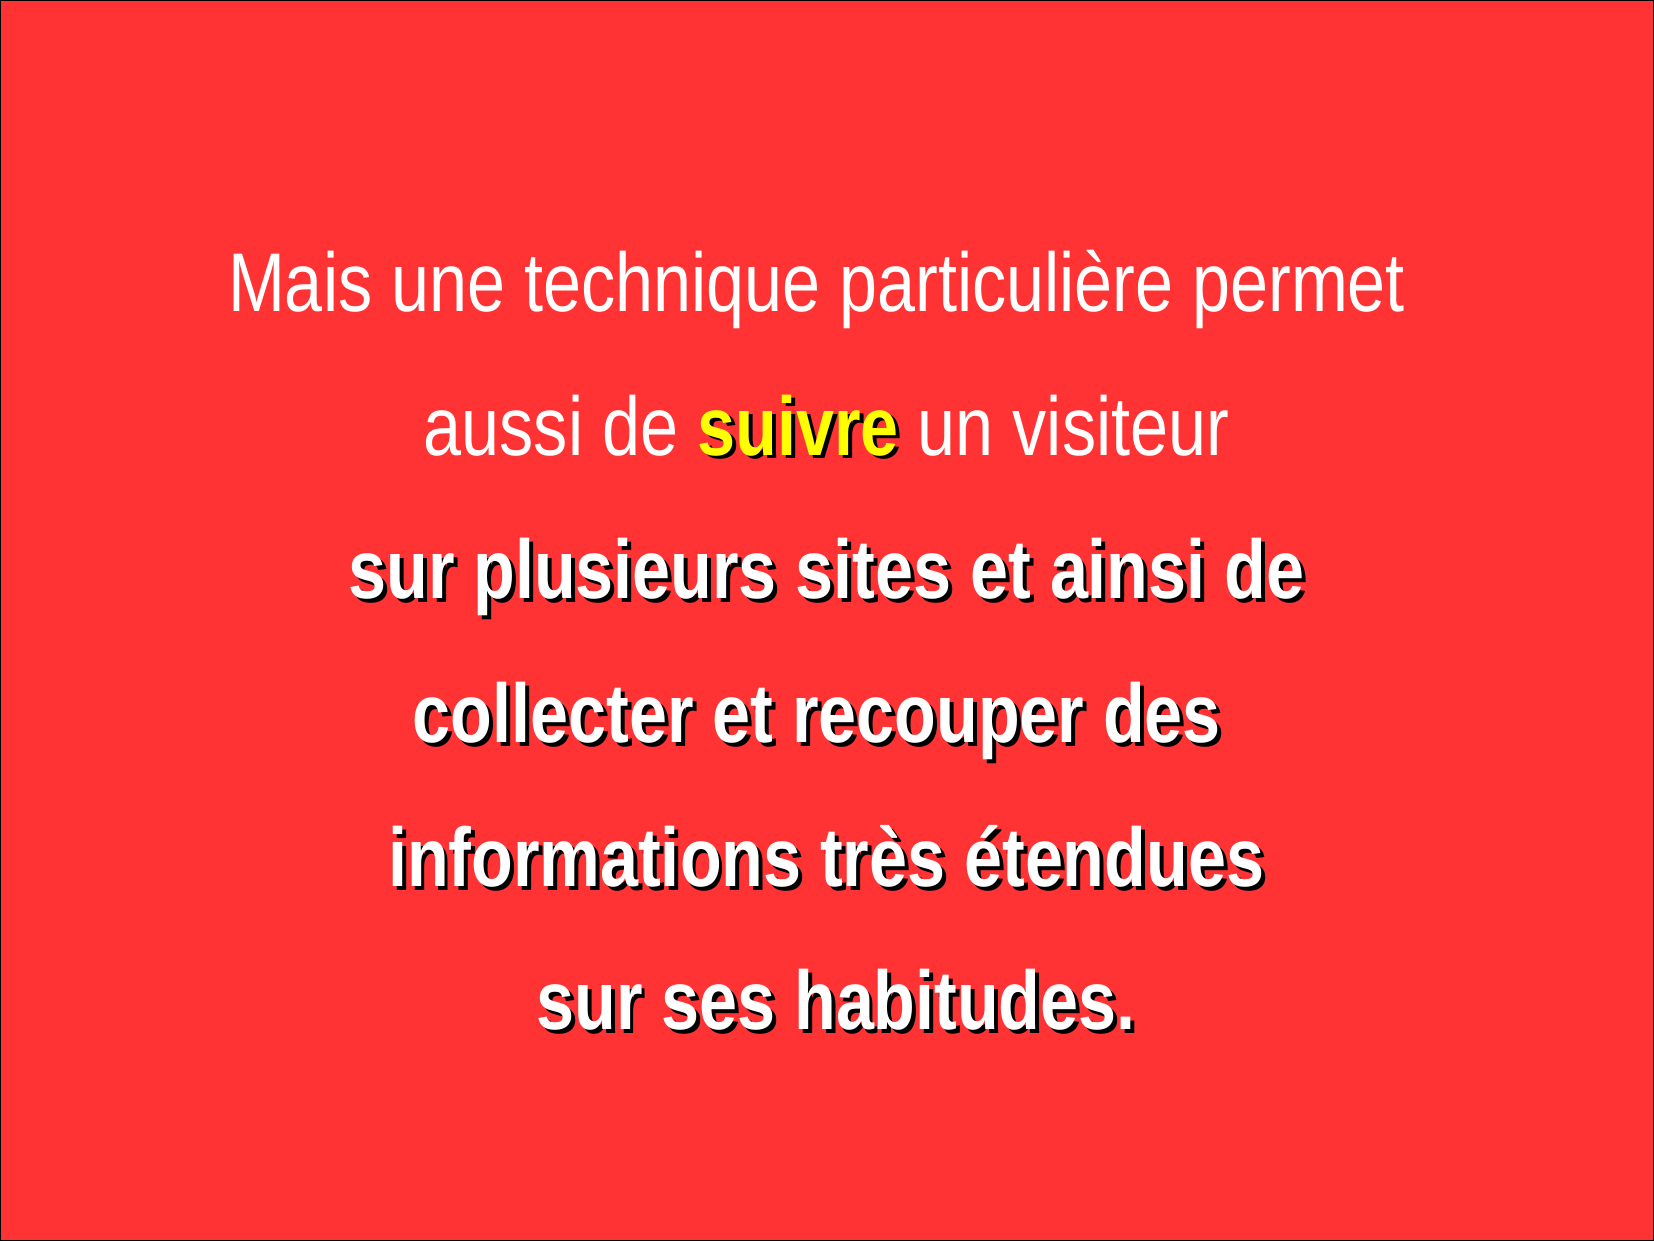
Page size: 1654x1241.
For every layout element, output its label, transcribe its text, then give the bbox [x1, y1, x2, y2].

text_box Mais une technique particulière permet aussi de suivre un visiteur sur plusieurs sites et ainsi de collecter et recouper des informations très étendues sur ses habitudes. [0, 0, 1654, 1241]
